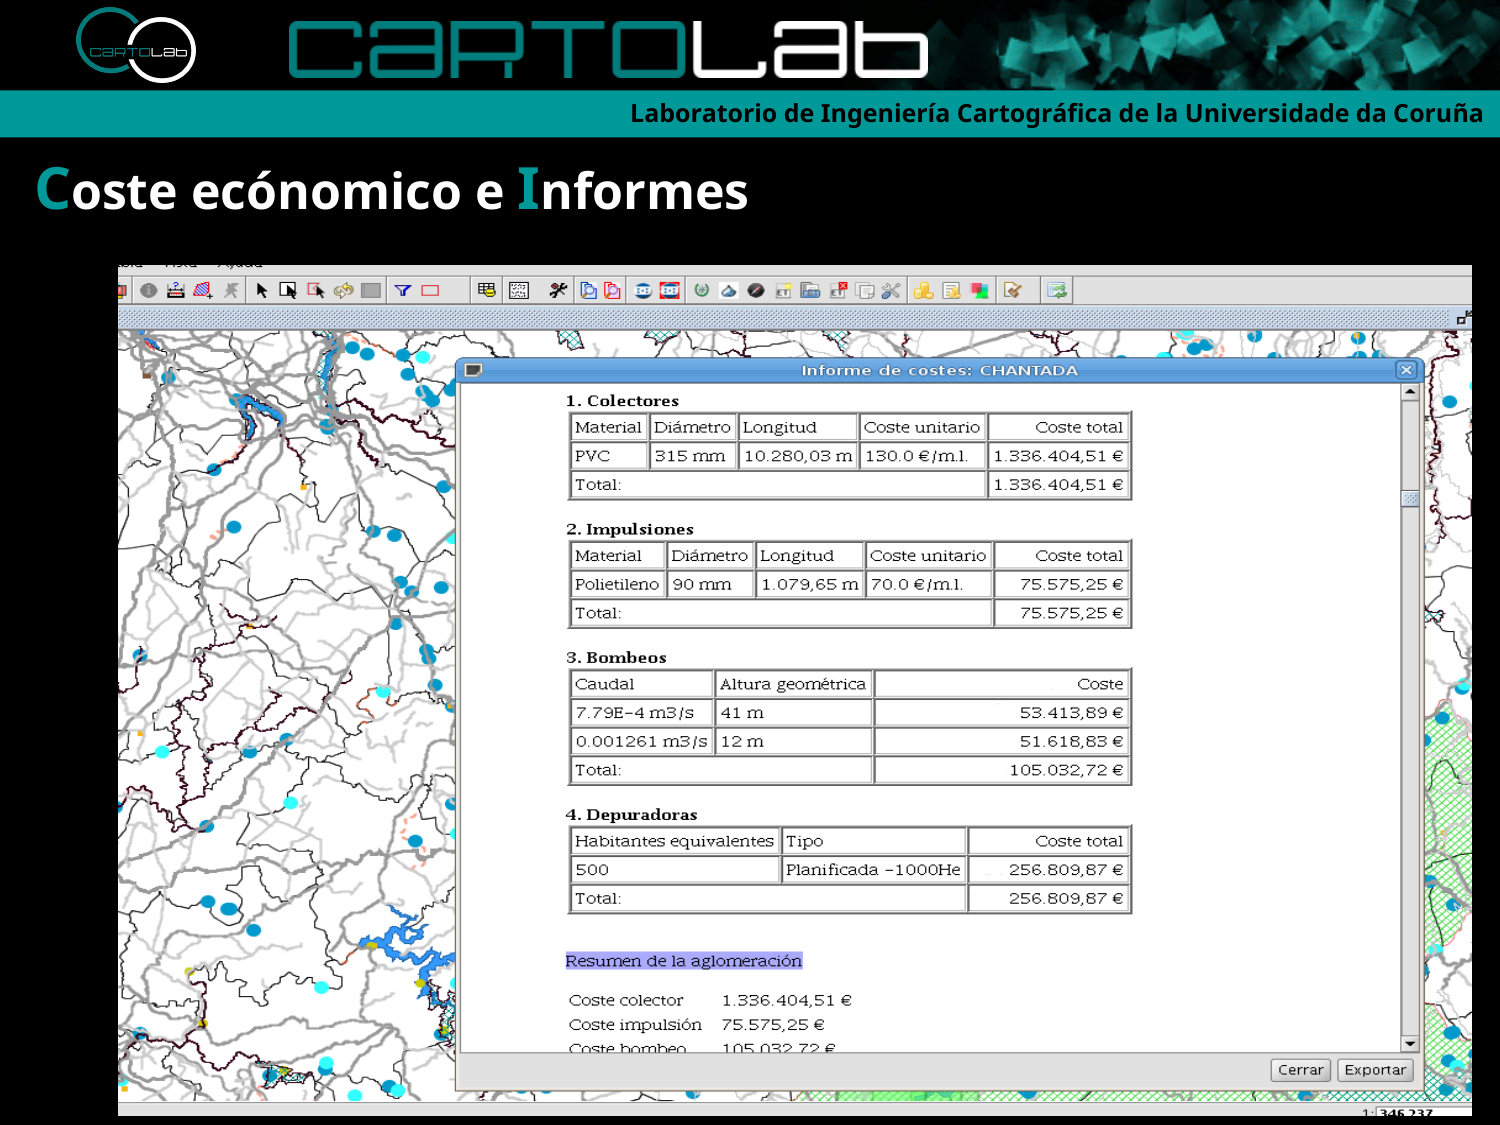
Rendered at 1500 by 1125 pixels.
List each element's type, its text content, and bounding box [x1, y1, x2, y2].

picture [76, 7, 196, 83]
picture [289, 0, 1500, 90]
text_box Coste ecónomico e Informes [0, 143, 1500, 229]
picture [118, 265, 1472, 1116]
